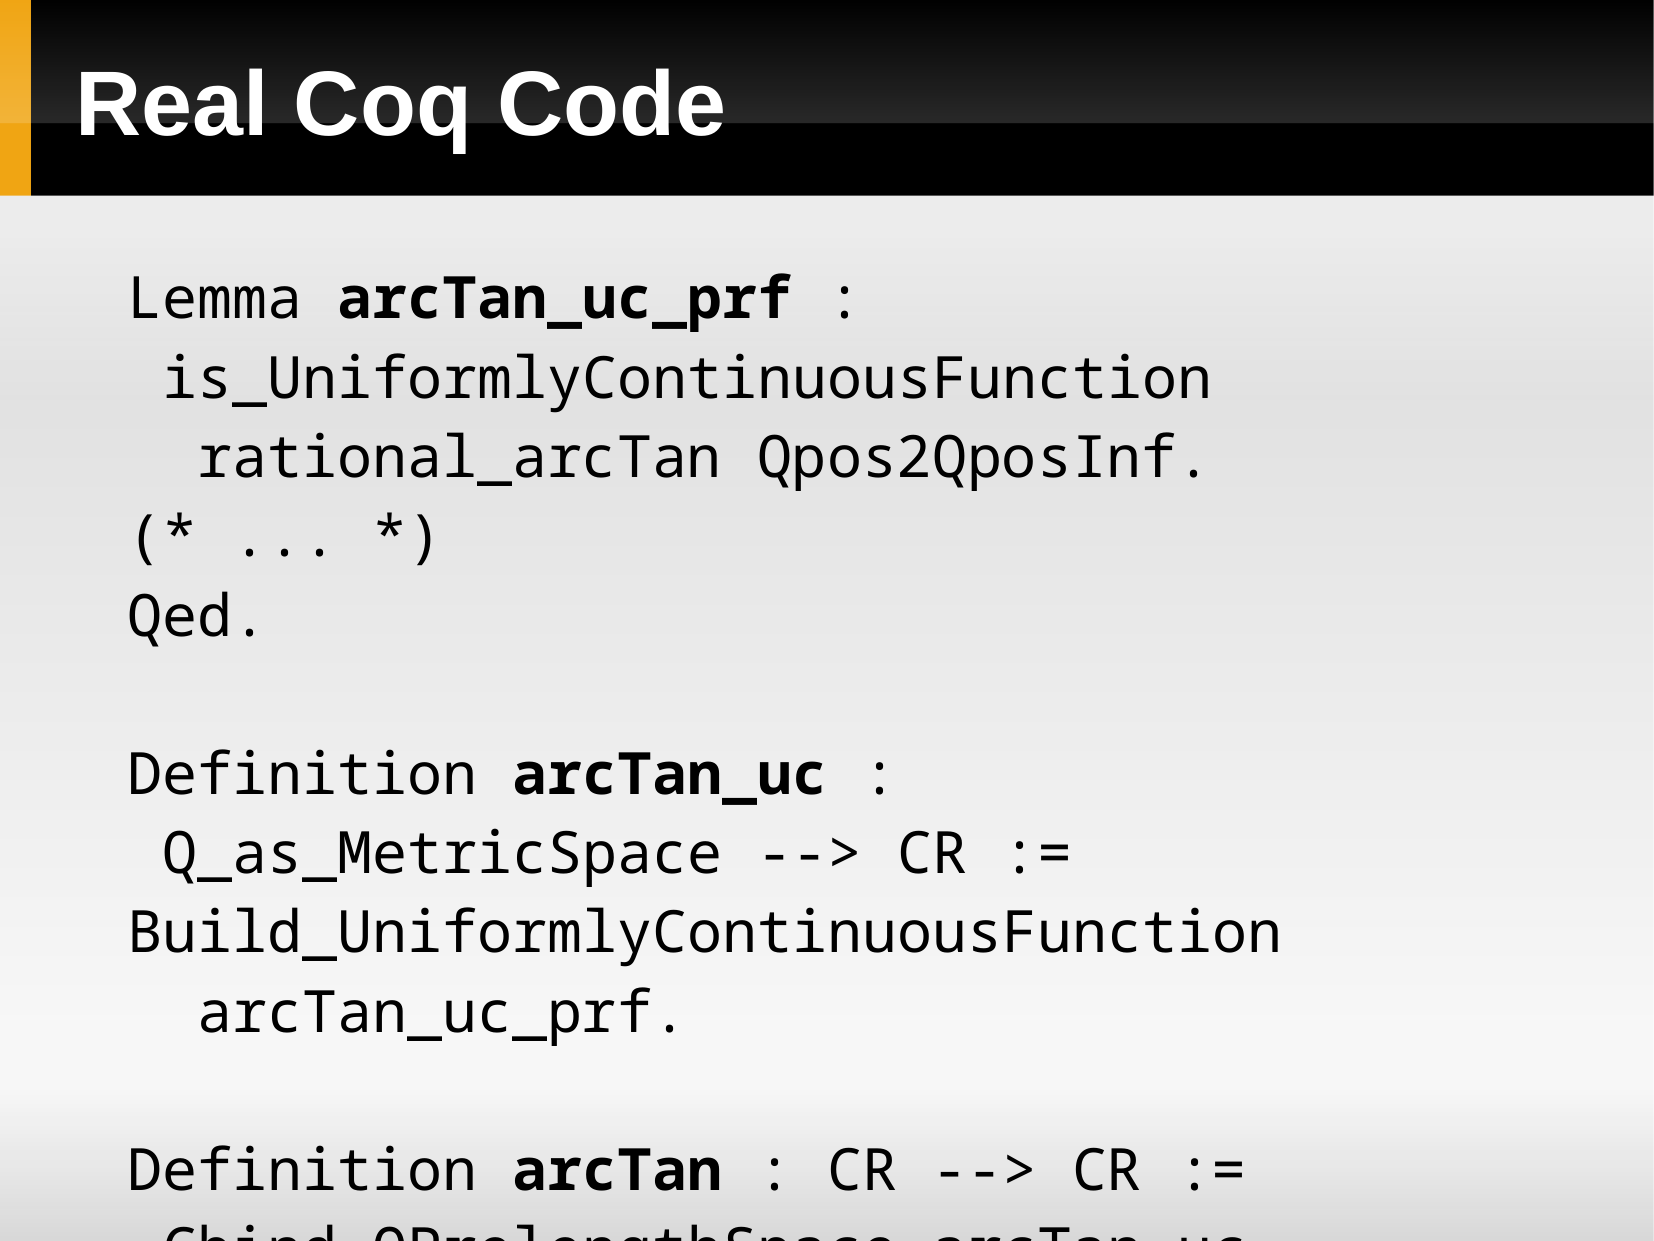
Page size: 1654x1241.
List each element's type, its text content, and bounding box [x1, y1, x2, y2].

picture [0, 0, 1654, 1241]
title Real Coq Code [75, 0, 1564, 208]
picture [418, 1232, 433, 1241]
text_box Lemma arcTan_uc_prf : is_UniformlyContinuousFunction rational_arcTan Qpos2QposInf. (* ... *) Qed. Definition arcTan_uc : Q_as_MetricSpace --> CR := Build_UniformlyContinuousFunction arcTan_uc_prf. Definition arcTan : CR --> CR := Cbind QPrelengthSpace arcTan_uc. [112, 249, 1654, 1201]
picture [381, 1231, 398, 1241]
